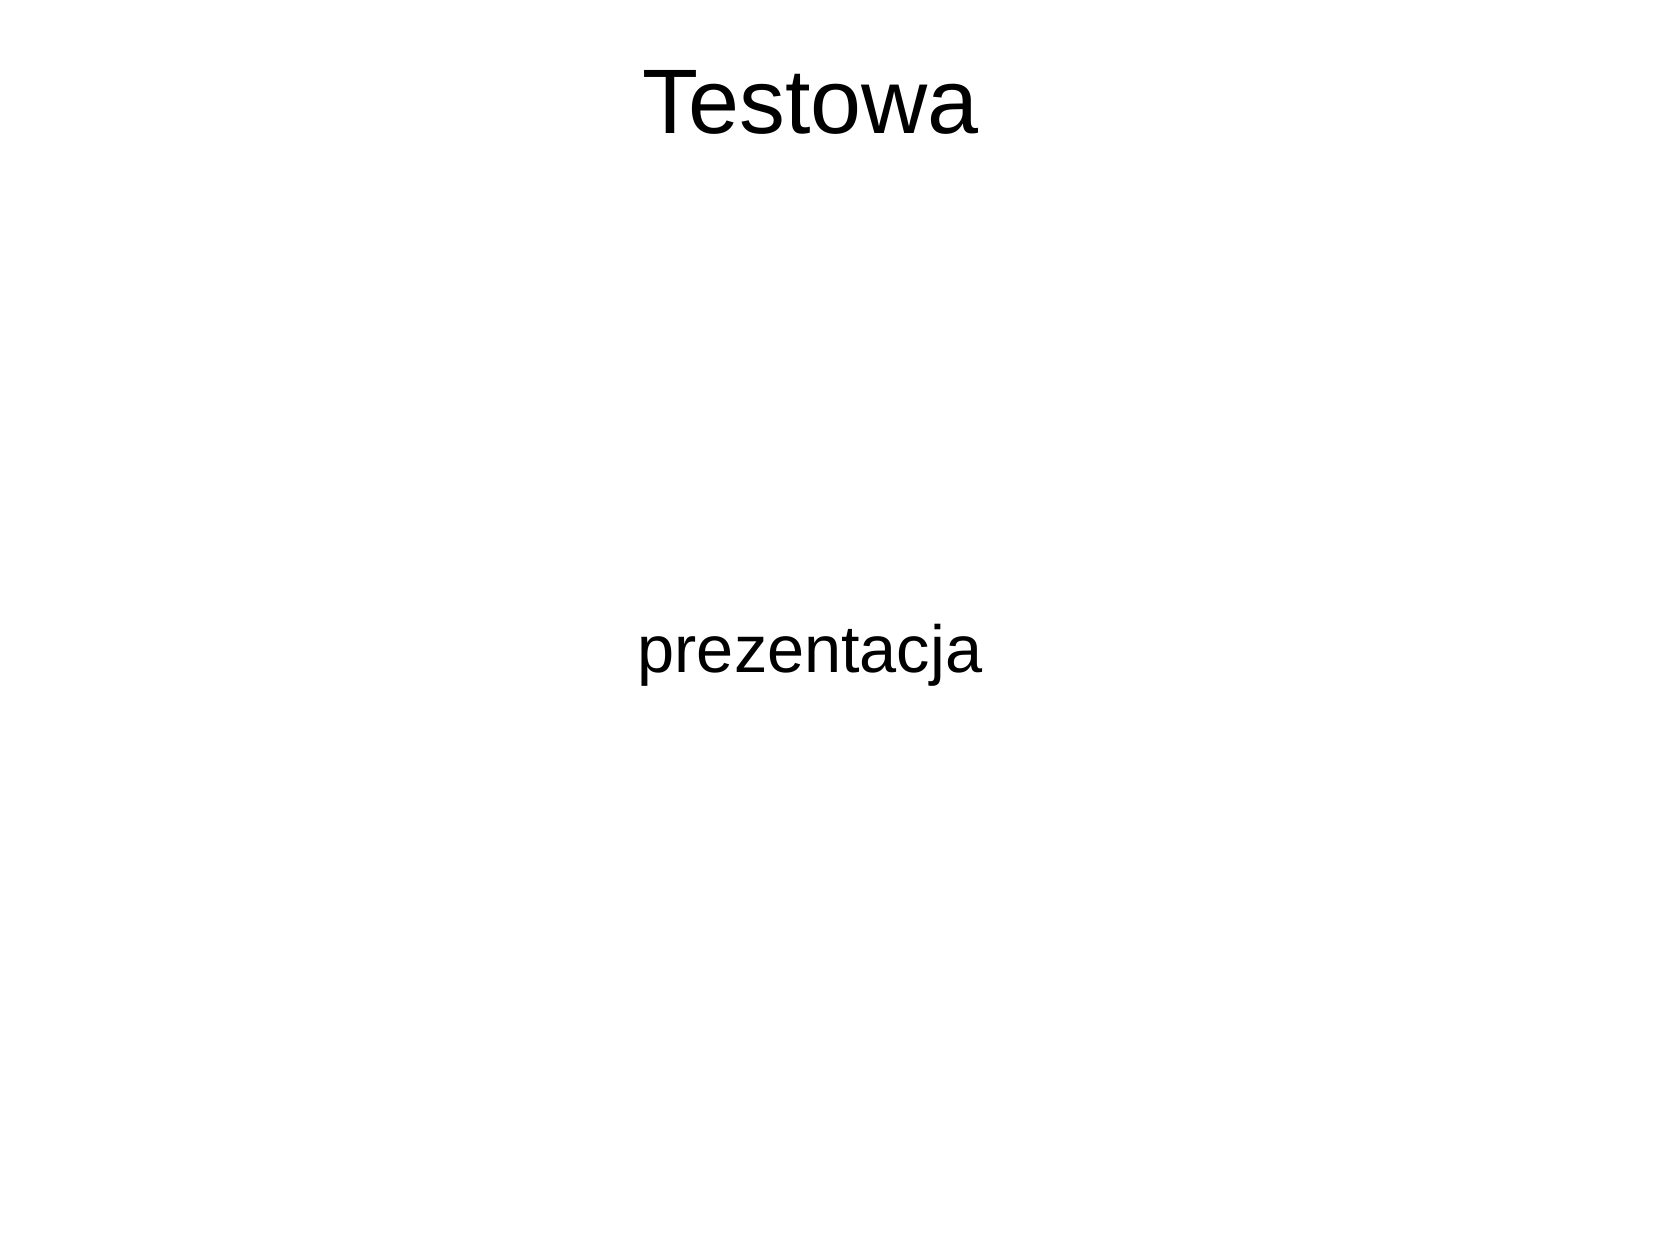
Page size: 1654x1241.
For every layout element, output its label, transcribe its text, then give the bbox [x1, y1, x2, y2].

title Testowa [82, 49, 1571, 257]
subtitle prezentacja [82, 290, 1538, 1010]
